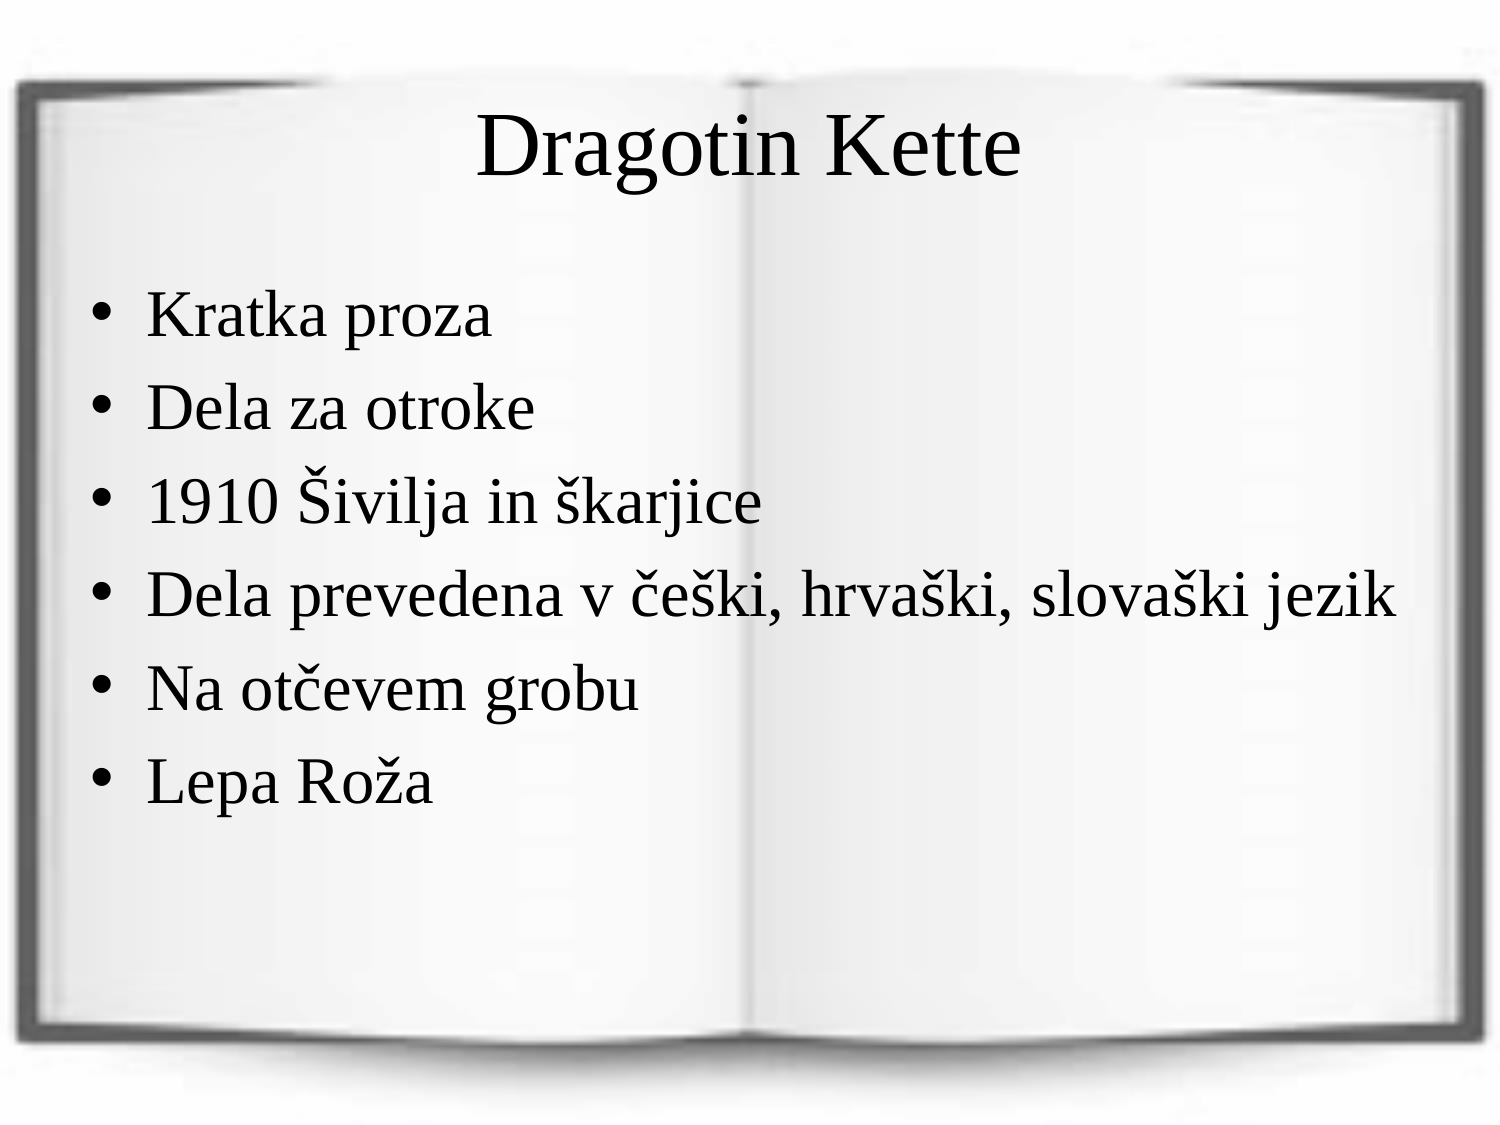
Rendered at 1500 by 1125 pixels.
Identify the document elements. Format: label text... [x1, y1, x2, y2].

picture [0, 0, 1500, 1125]
title Dragotin Kette [75, 45, 1425, 233]
list Kratka proza Dela za otroke 1910 Šivilja in škarjice Dela prevedena v češki, hrvaški, slovaški jezik Na otčevem grobu Lepa Roža [75, 262, 1425, 1005]
